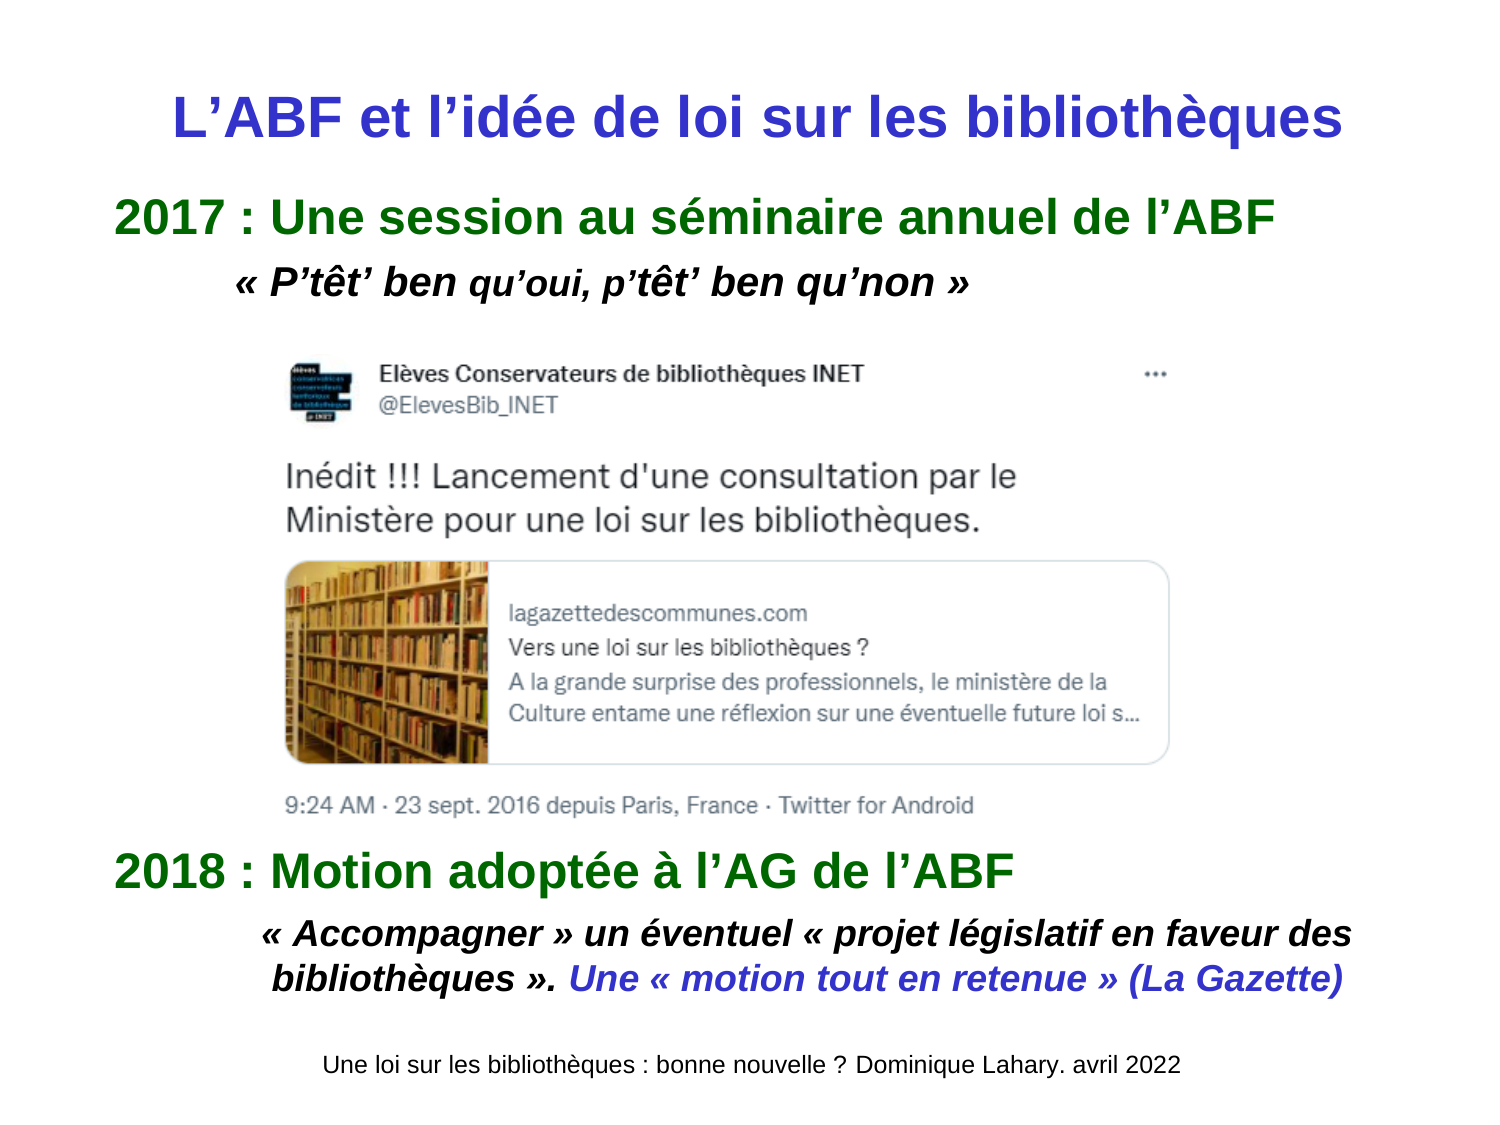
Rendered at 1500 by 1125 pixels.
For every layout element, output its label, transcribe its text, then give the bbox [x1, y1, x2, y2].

text_box 2017 : Une session au séminaire annuel de l’ABF « P’têt’ ben qu’oui, p’têt’ ben qu’non » 2018 : Motion adoptée à l’AG de l’ABF « Accompagner » un éventuel « projet législatif en faveur des bibliothèques ». Une « motion tout en retenue » (La Gazette) [100, 177, 1447, 1008]
picture [269, 354, 1181, 835]
title L’ABF et l’idée de loi sur les bibliothèques [64, 54, 1453, 173]
text_box Une loi sur les bibliothèques : bonne nouvelle ? Dominique Lahary. avril 2022 [52, 1041, 1453, 1117]
